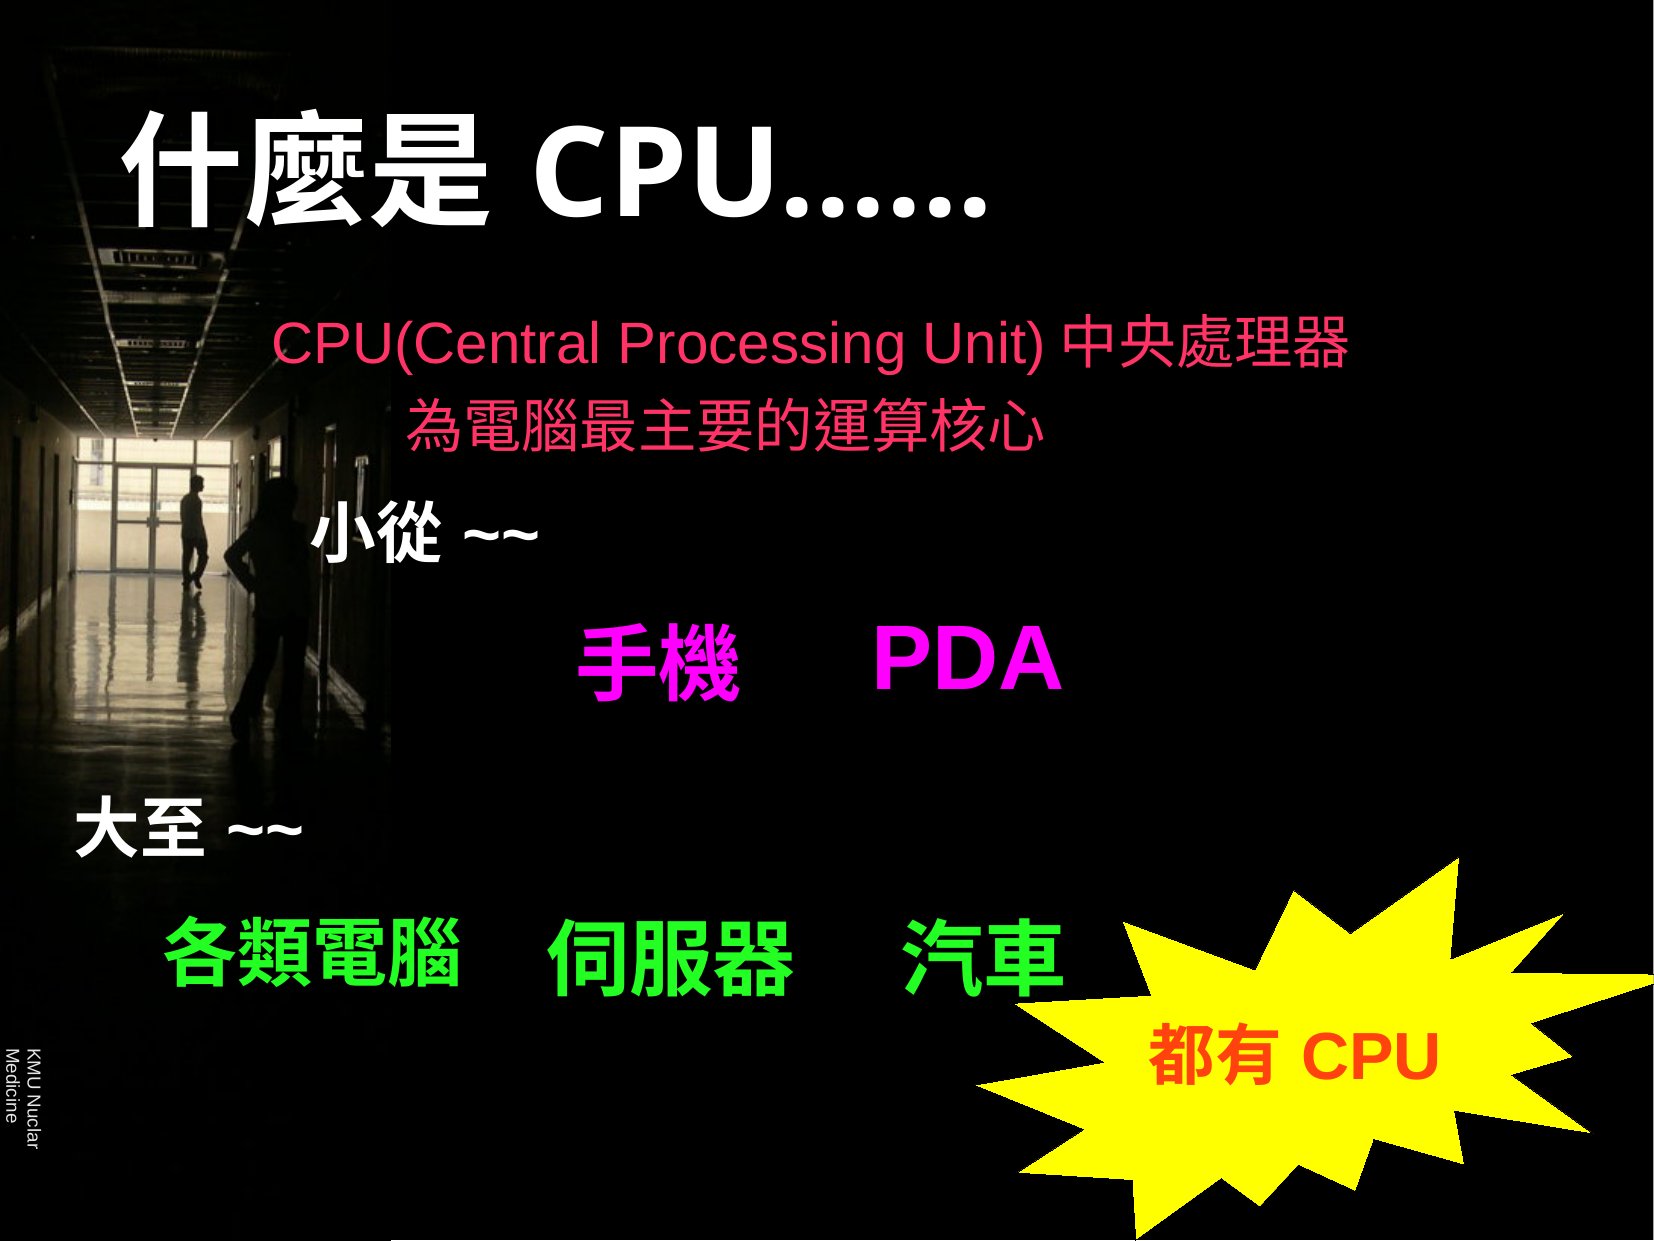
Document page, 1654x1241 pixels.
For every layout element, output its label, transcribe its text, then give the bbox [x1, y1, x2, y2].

text_box 伺服器 [531, 885, 827, 1001]
text_box CPU(Central Processing Unit)中央處理器 為電腦最主要的運算核心 [236, 288, 1418, 443]
picture [0, 0, 391, 1241]
text_box PDA [856, 599, 1093, 717]
text_box 各類電腦 [147, 885, 502, 991]
text_box 汽車 [885, 885, 1182, 1001]
text_box 都有CPU [974, 856, 1654, 1241]
text_box 大至~~ [59, 767, 325, 864]
text_box 小從~~ [295, 472, 591, 568]
text_box 手機 [561, 590, 768, 709]
title 什麼是CPU...... [118, 58, 1306, 266]
